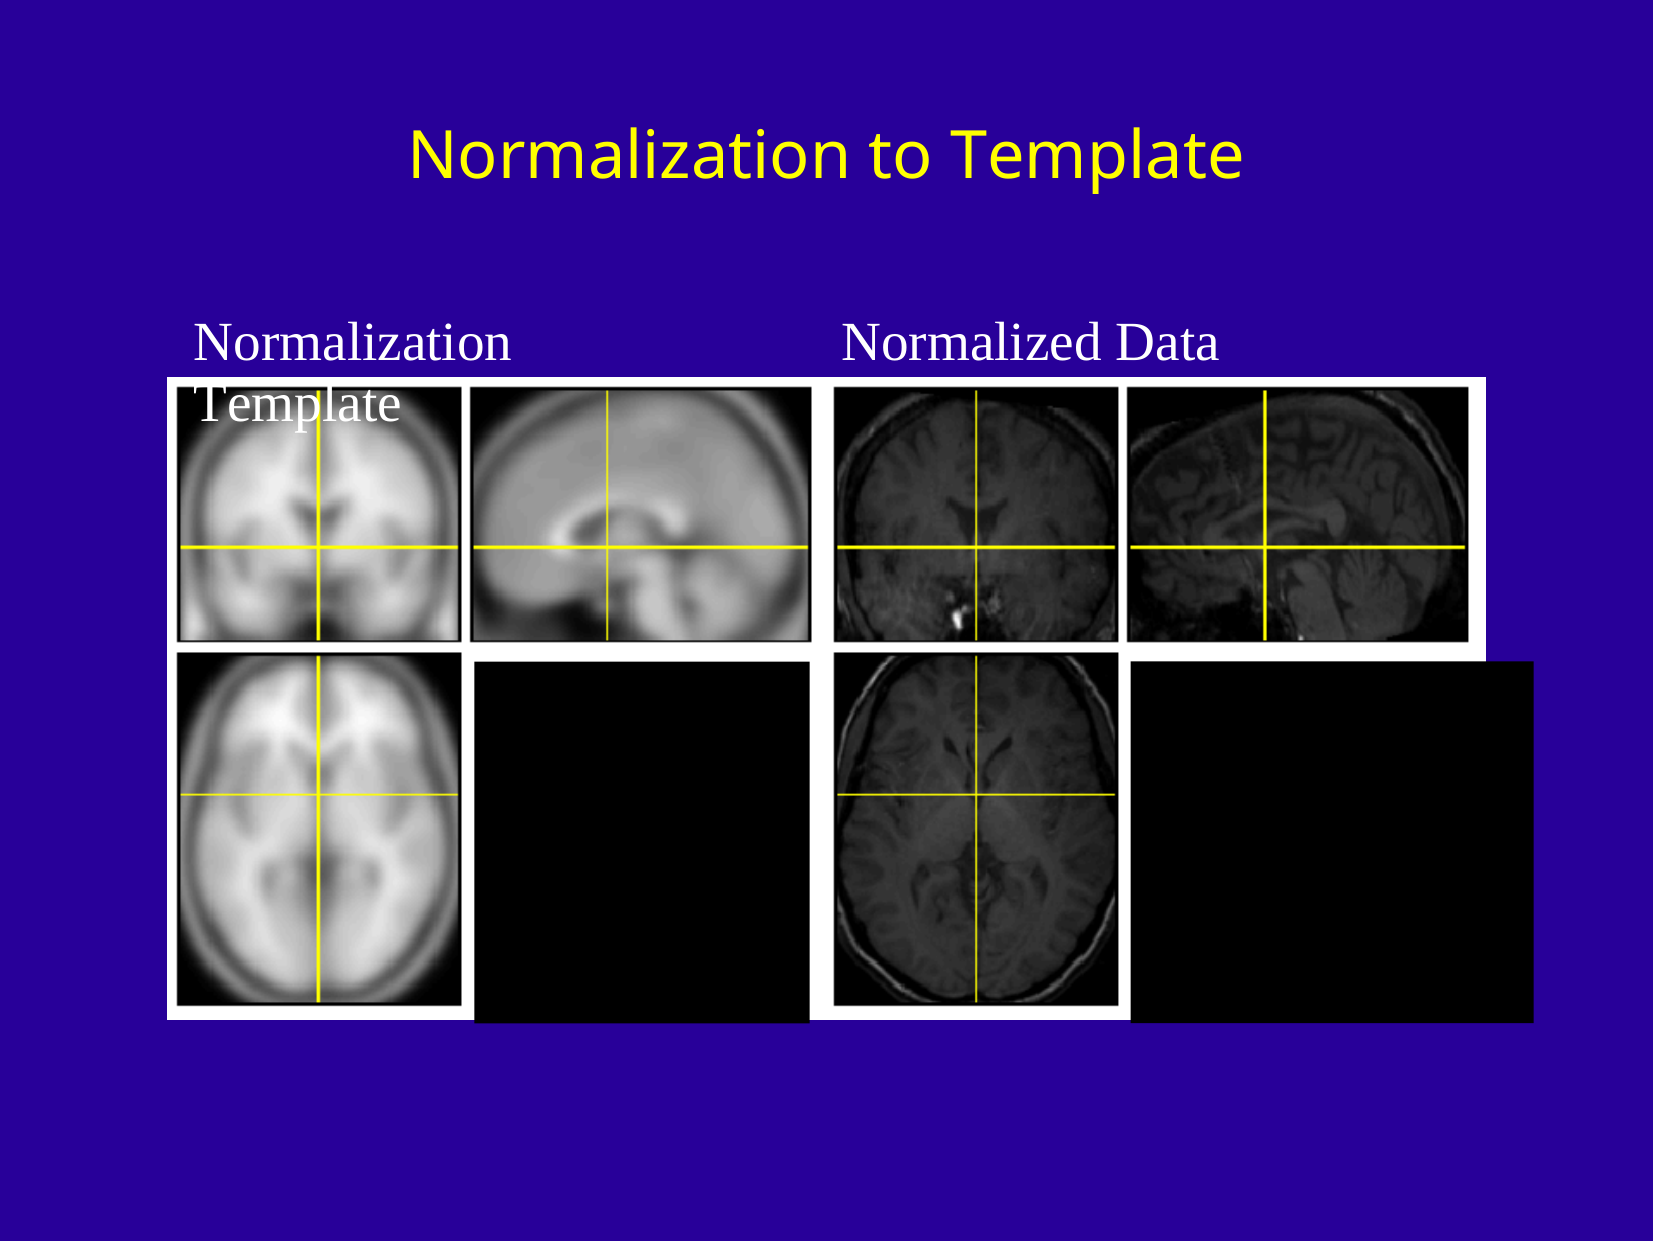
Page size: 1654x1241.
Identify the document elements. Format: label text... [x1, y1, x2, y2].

title Normalization to Template [82, 49, 1571, 257]
text_box [1130, 661, 1534, 1024]
text_box Normalized Data [826, 303, 1323, 382]
text_box [474, 661, 810, 1024]
text_box Normalization Template [179, 303, 675, 443]
picture [167, 377, 1486, 1020]
